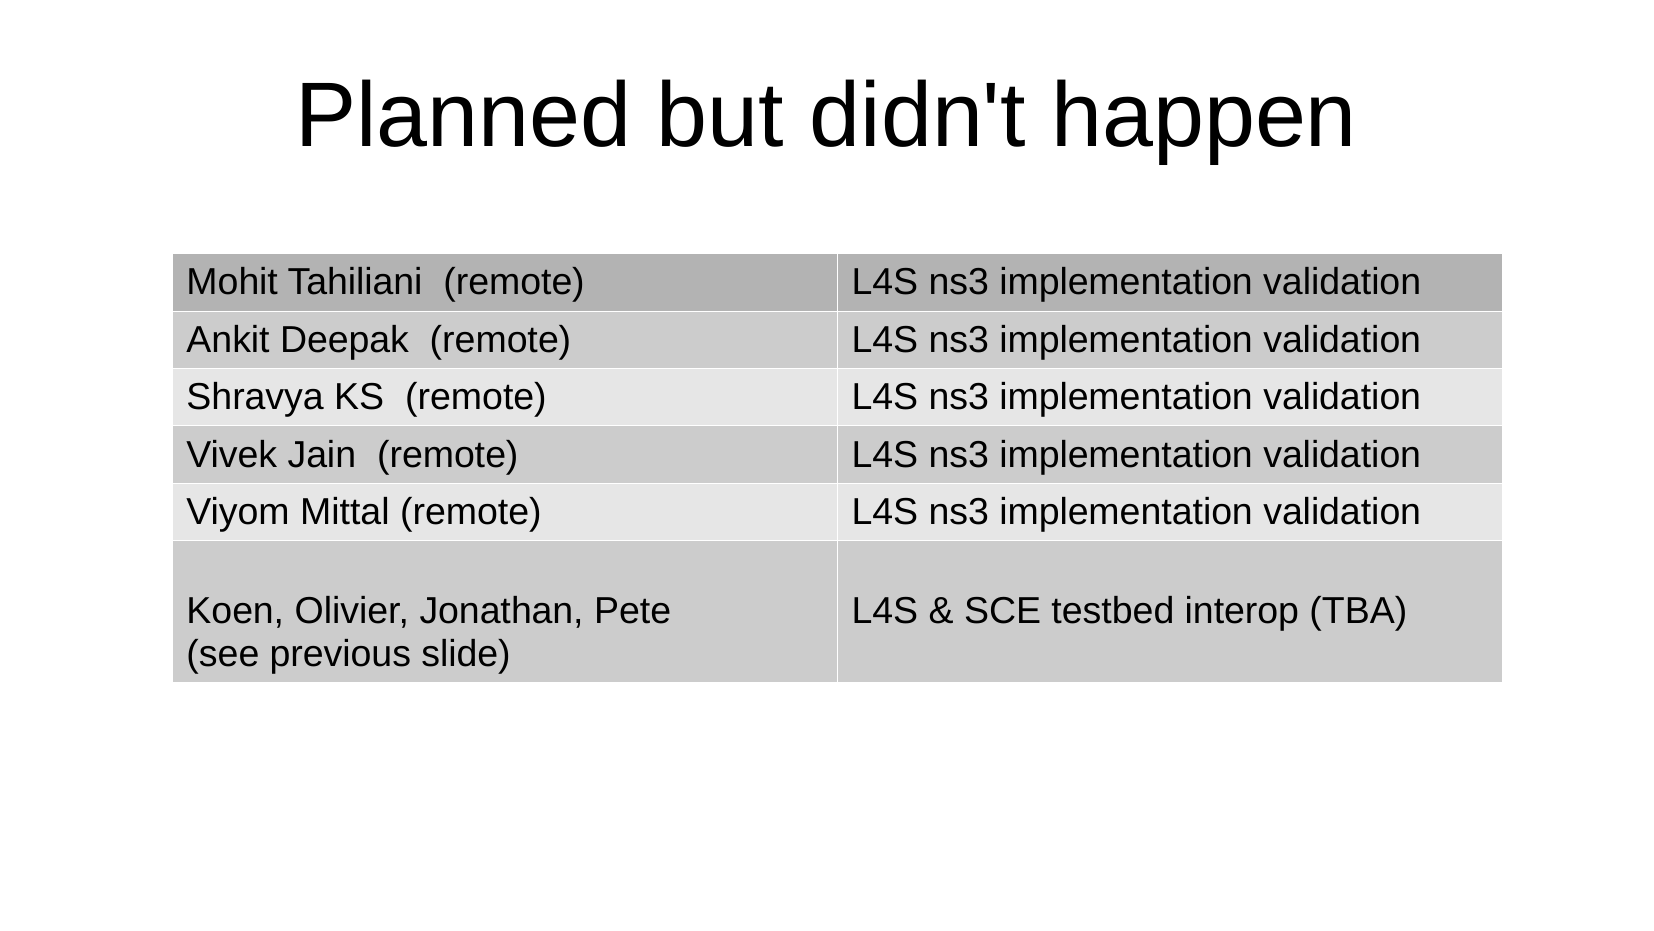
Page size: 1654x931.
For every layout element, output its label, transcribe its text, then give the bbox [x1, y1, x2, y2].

table_header Mohit Tahiliani (remote) [173, 254, 837, 311]
table_cell Ankit Deepak (remote) [173, 312, 837, 368]
table_cell Shravya KS (remote) [173, 369, 837, 425]
title Planned but didn't happen [82, 37, 1571, 193]
table_header L4S ns3 implementation validation [838, 254, 1502, 311]
table_cell L4S ns3 implementation validation [838, 312, 1502, 368]
table_cell L4S ns3 implementation validation [838, 369, 1502, 425]
table_cell L4S ns3 implementation validation [838, 484, 1502, 540]
table_cell Vivek Jain (remote) [173, 426, 837, 483]
table_cell Viyom Mittal (remote) [173, 484, 837, 540]
table_cell L4S ns3 implementation validation [838, 426, 1502, 483]
table_cell L4S & SCE testbed interop (TBA) [838, 541, 1502, 682]
table_cell Koen, Olivier, Jonathan, Pete (see previous slide) [173, 541, 837, 682]
